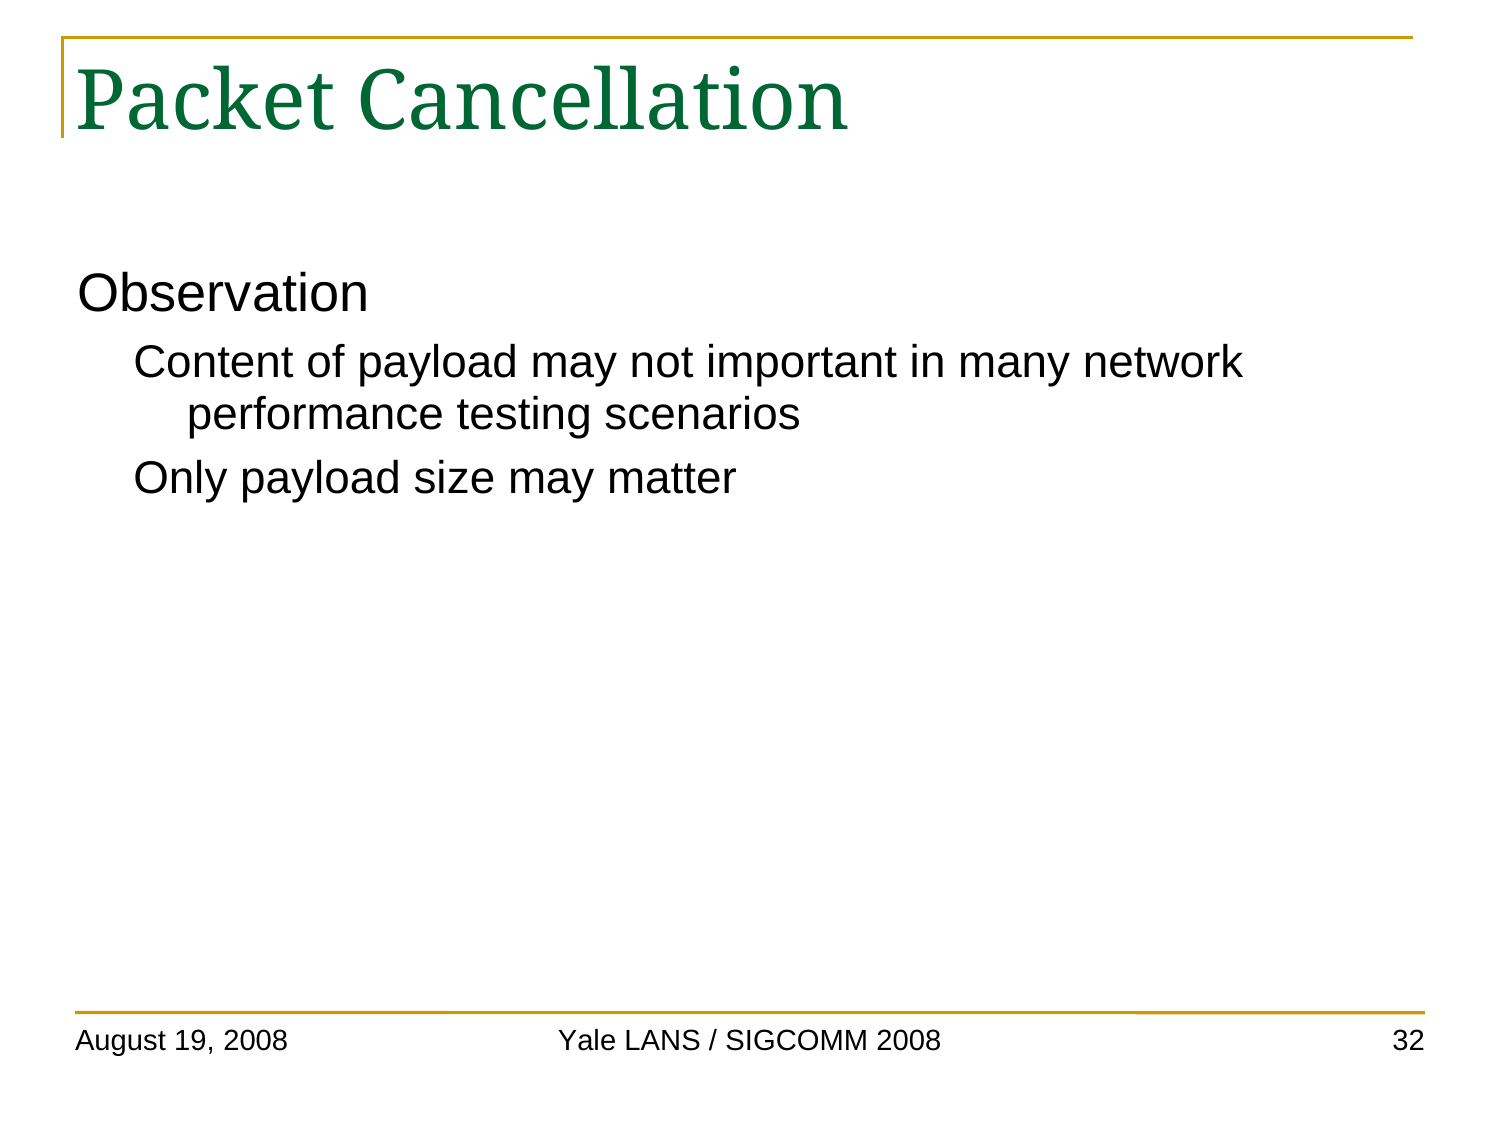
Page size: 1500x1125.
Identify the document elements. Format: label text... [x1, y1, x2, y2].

title Packet Cancellation [75, 0, 1425, 199]
list Observation Content of payload may not important in many network performance testing scenarios Only payload size may matter [77, 262, 1425, 1006]
